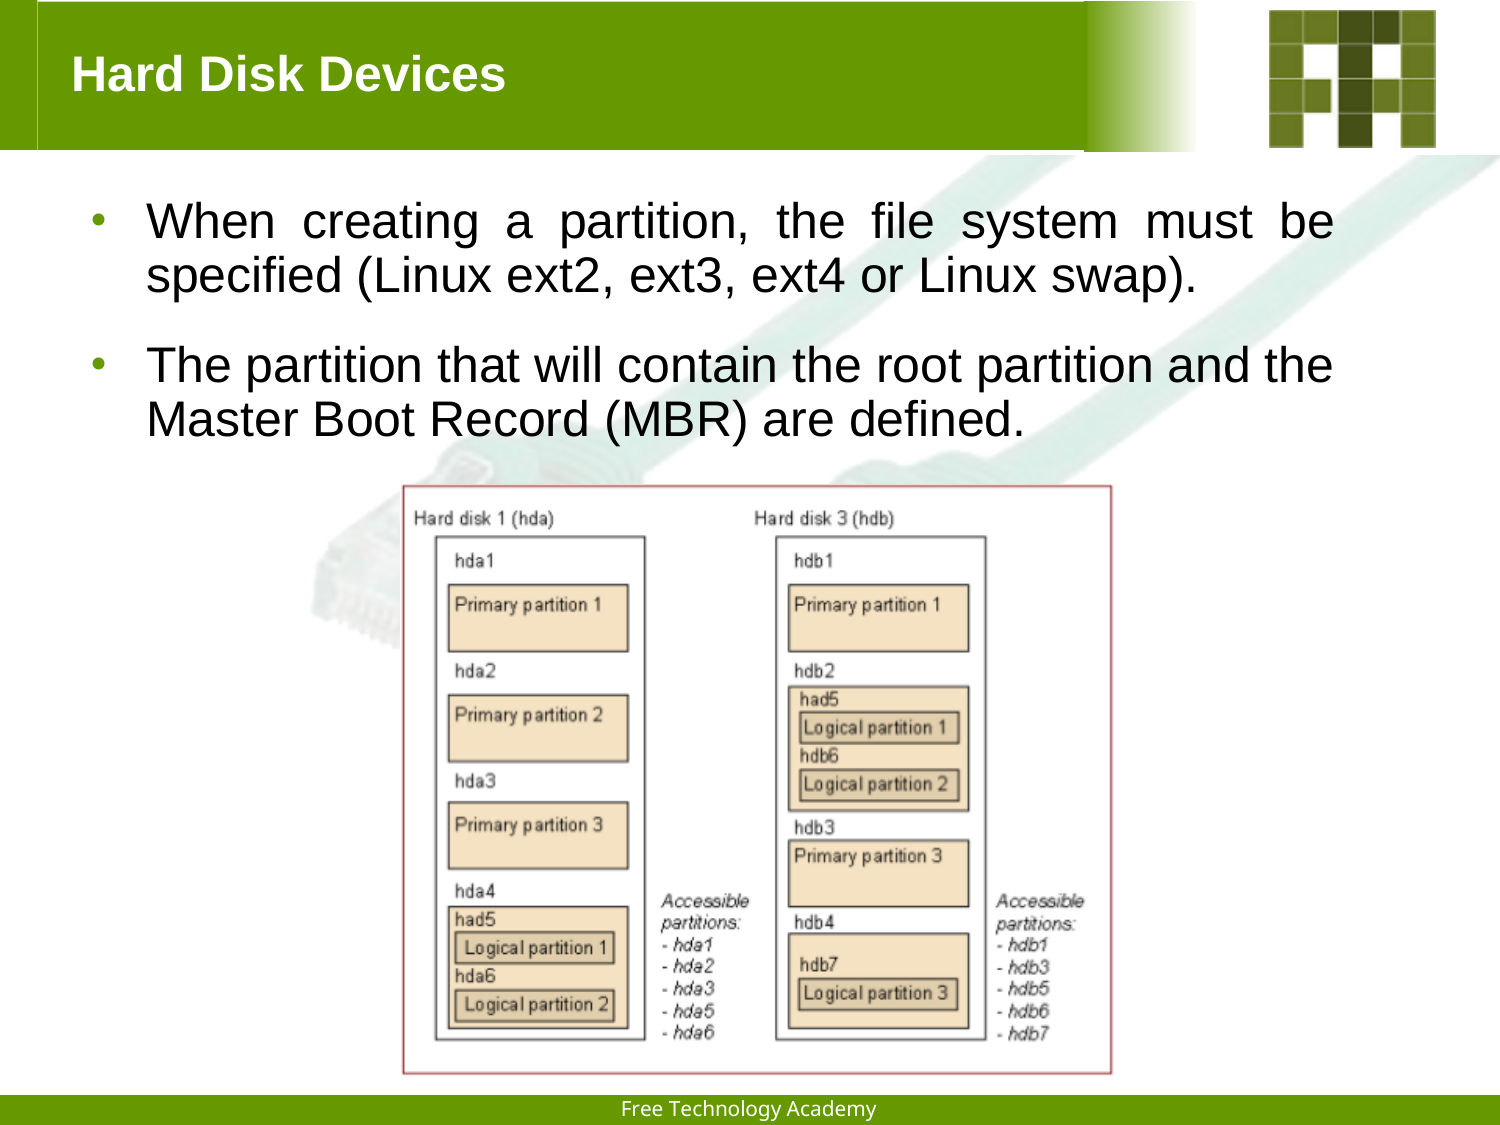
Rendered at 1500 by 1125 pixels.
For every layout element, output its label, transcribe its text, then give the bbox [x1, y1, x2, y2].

picture [1269, 10, 1436, 148]
list When creating a partition, the file system must be specified (Linux ext2, ext3, ext4 or Linux swap). The partition that will contain the root partition and the Master Boot Record (MBR) are defined. [75, 187, 1426, 841]
title Hard Disk Devices [56, 1, 1107, 152]
picture [400, 841, 1115, 1078]
